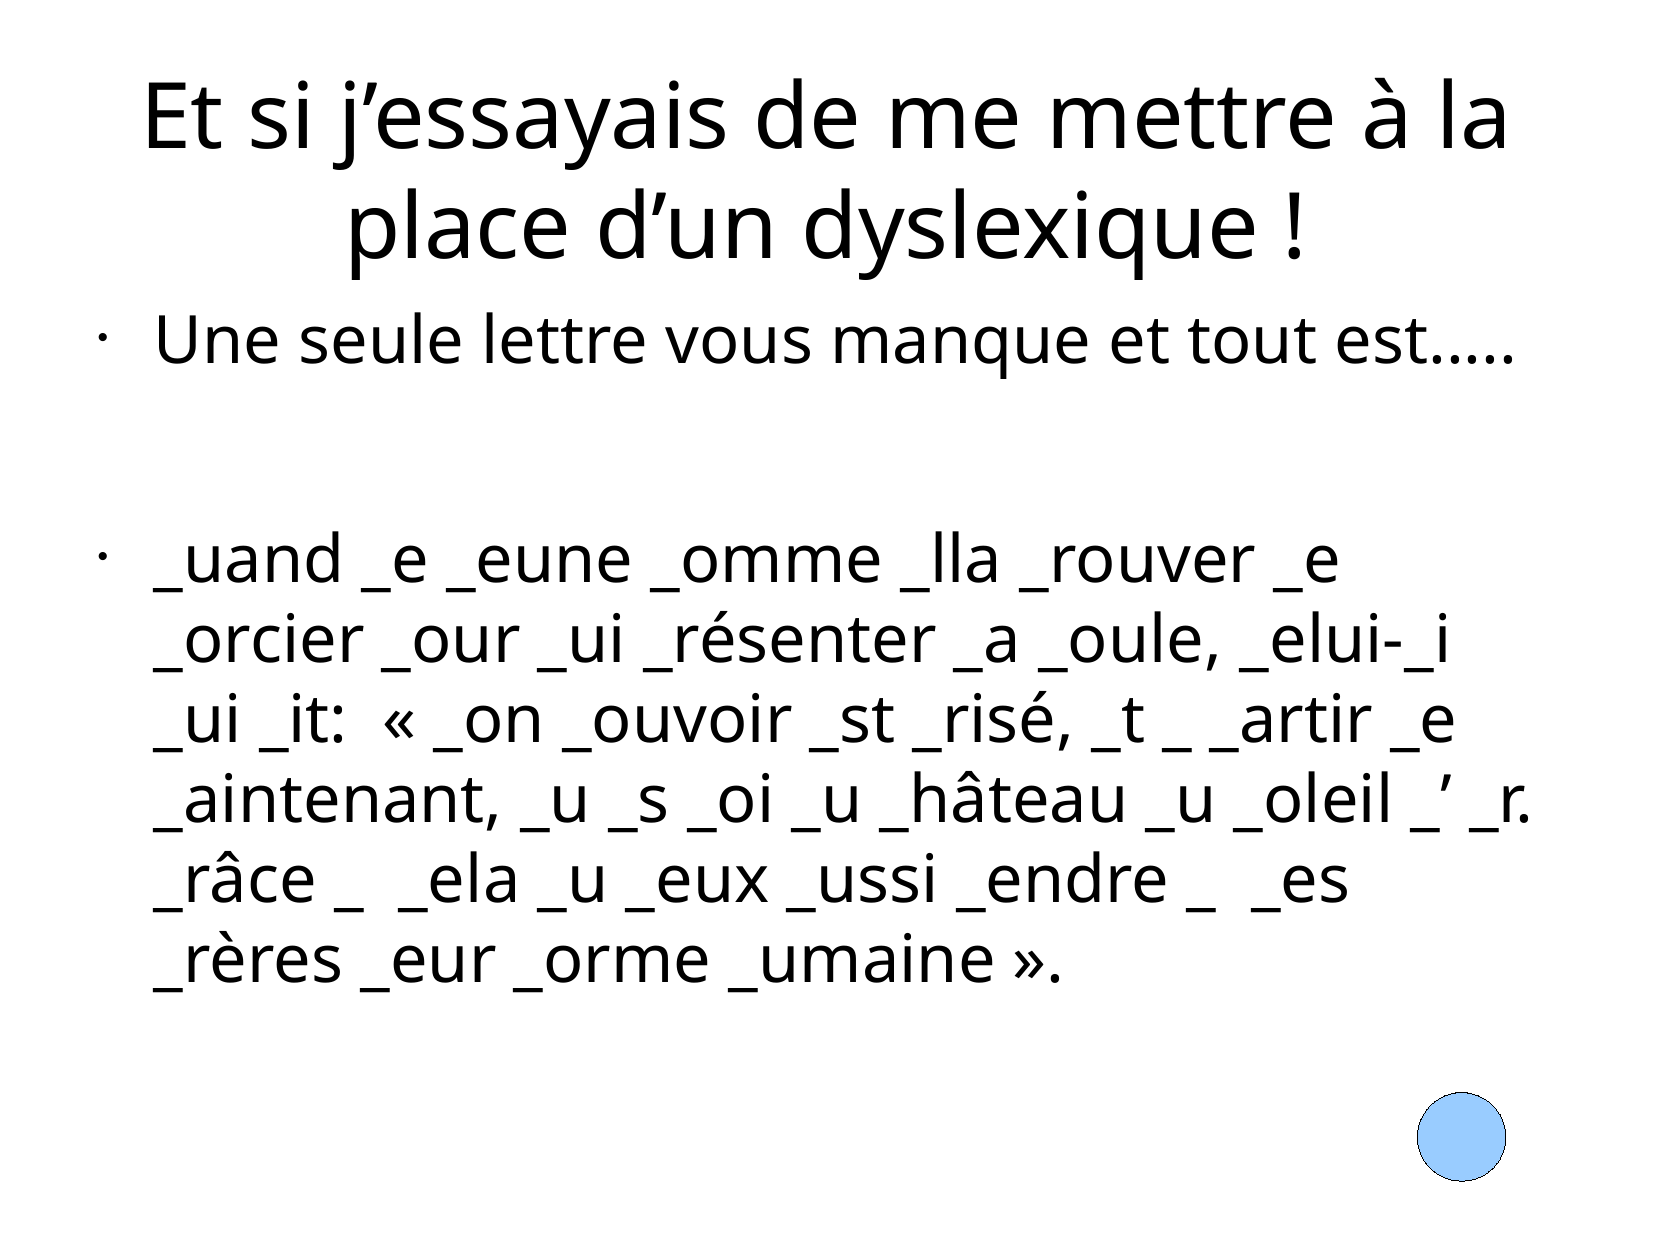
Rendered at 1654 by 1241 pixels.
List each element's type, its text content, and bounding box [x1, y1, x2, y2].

title Et si j’essayais de me mettre à la place d’un dyslexique ! [82, 49, 1571, 257]
list Une seule lettre vous manque et tout est..... _uand _e _eune _omme _lla _rouver _e _orcier _our _ui _résenter _a _oule, _elui-_i _ui _it: « _on _ouvoir _st _risé, _t _ _artir _e _aintenant, _u _s _oi _u _hâteau _u _oleil _’ _r. _râce _ _ela _u _eux _ussi _endre _ _es _rères _eur _orme _umaine ». [82, 289, 1571, 1108]
text_box [1417, 1092, 1506, 1182]
